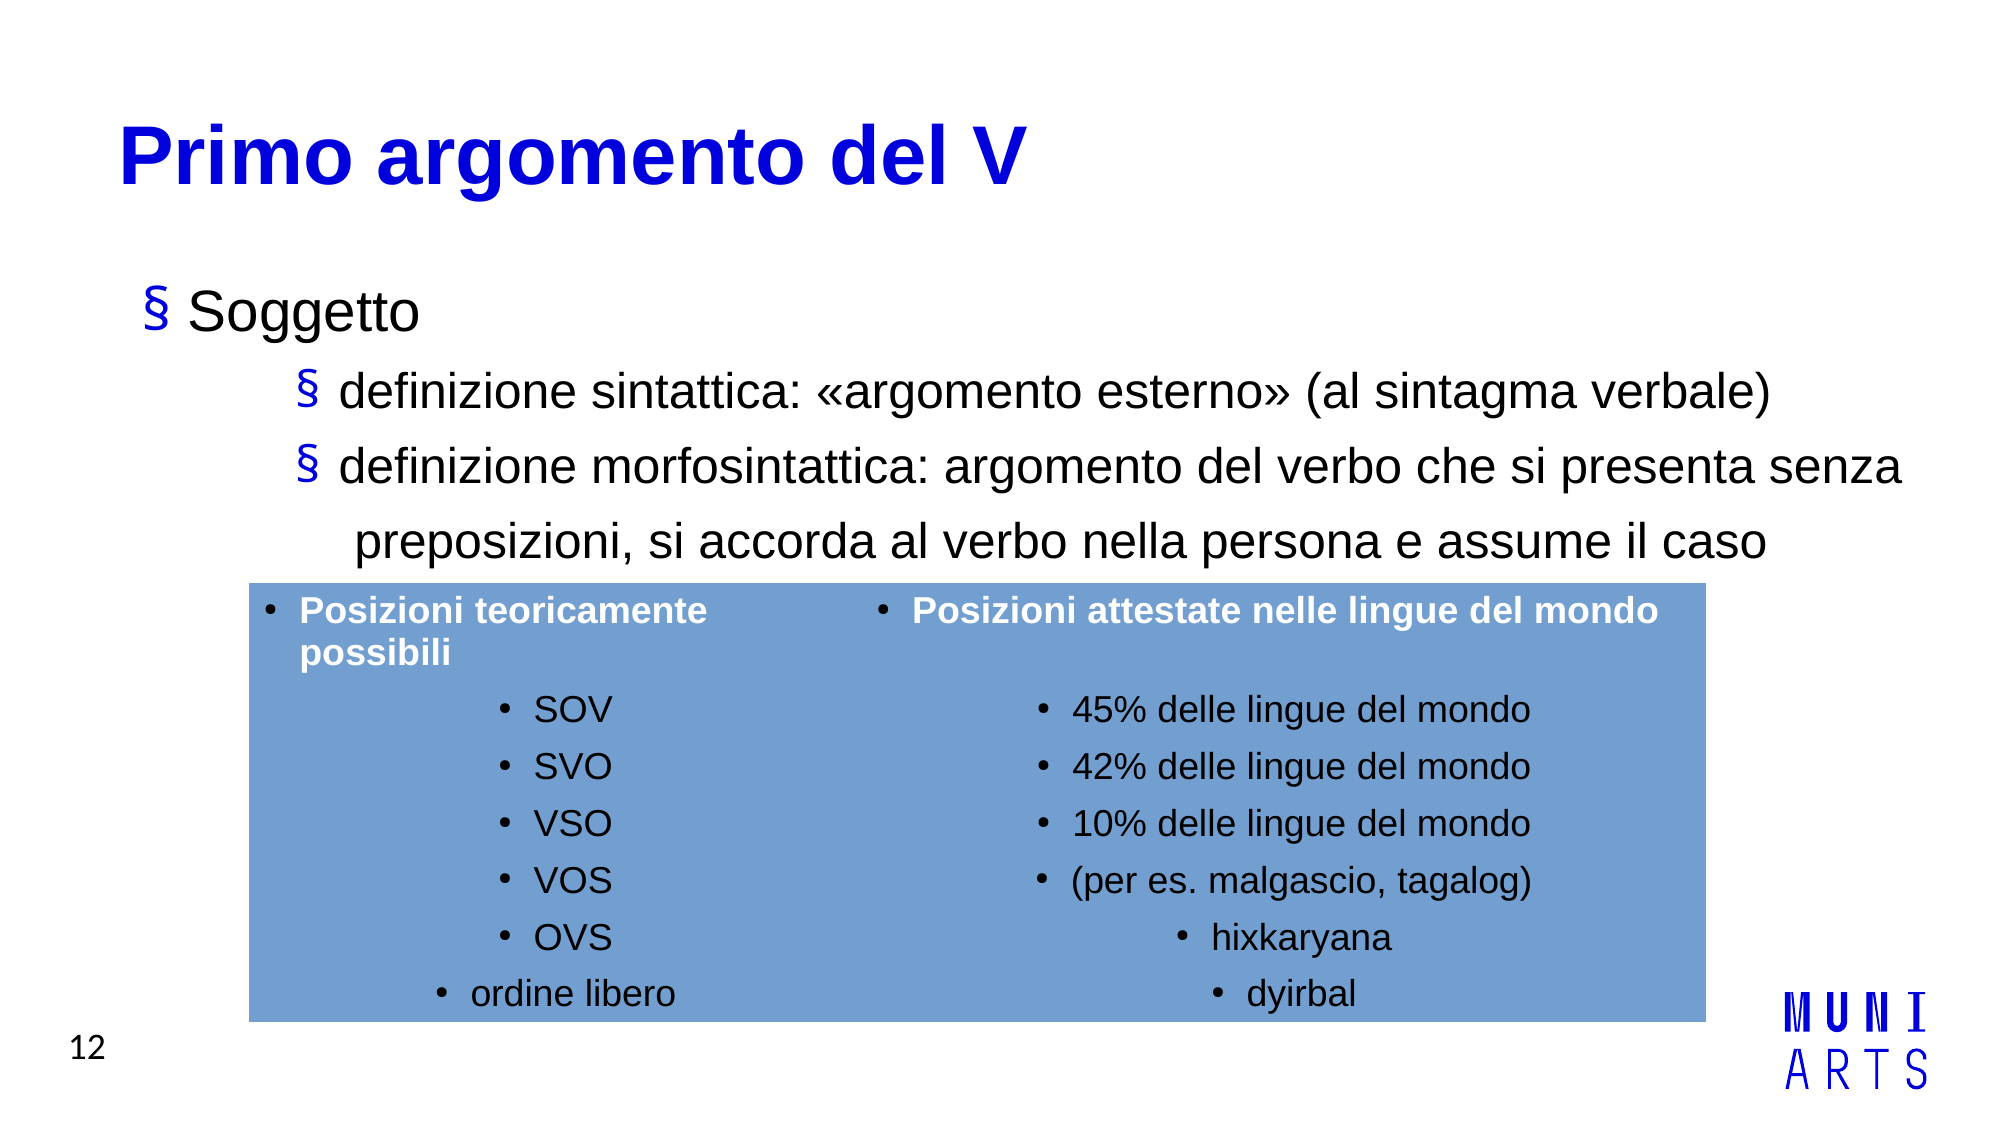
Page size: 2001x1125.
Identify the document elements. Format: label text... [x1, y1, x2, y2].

table_cell 45% delle lingue del mondo [862, 681, 1706, 738]
title Primo argomento del V [118, 118, 1883, 193]
table_cell OVS [249, 909, 862, 965]
table_header Posizioni teoricamente possibili [249, 583, 862, 681]
table_cell SOV [249, 681, 862, 738]
table_cell SVO [249, 738, 862, 795]
text_box [67, 1021, 110, 1063]
table_cell (per es. malgascio, tagalog) [862, 852, 1706, 909]
table_cell VOS [249, 852, 862, 909]
table_cell VSO [249, 795, 862, 852]
table_cell 42% delle lingue del mondo [862, 738, 1706, 795]
table_cell 10% delle lingue del mondo [862, 795, 1706, 852]
table_cell ordine libero [249, 965, 862, 1022]
table_cell dyirbal [862, 965, 1706, 1022]
table_header Posizioni attestate nelle lingue del mondo [862, 583, 1706, 681]
list Soggetto definizione sintattica: «argomento esterno» (al sintagma verbale) definizione morfosintattica: argomento del verbo che si presenta senza preposizioni, si accorda al verbo nella persona e assume il caso nominativo [118, 268, 1976, 860]
table_cell hixkaryana [862, 909, 1706, 965]
